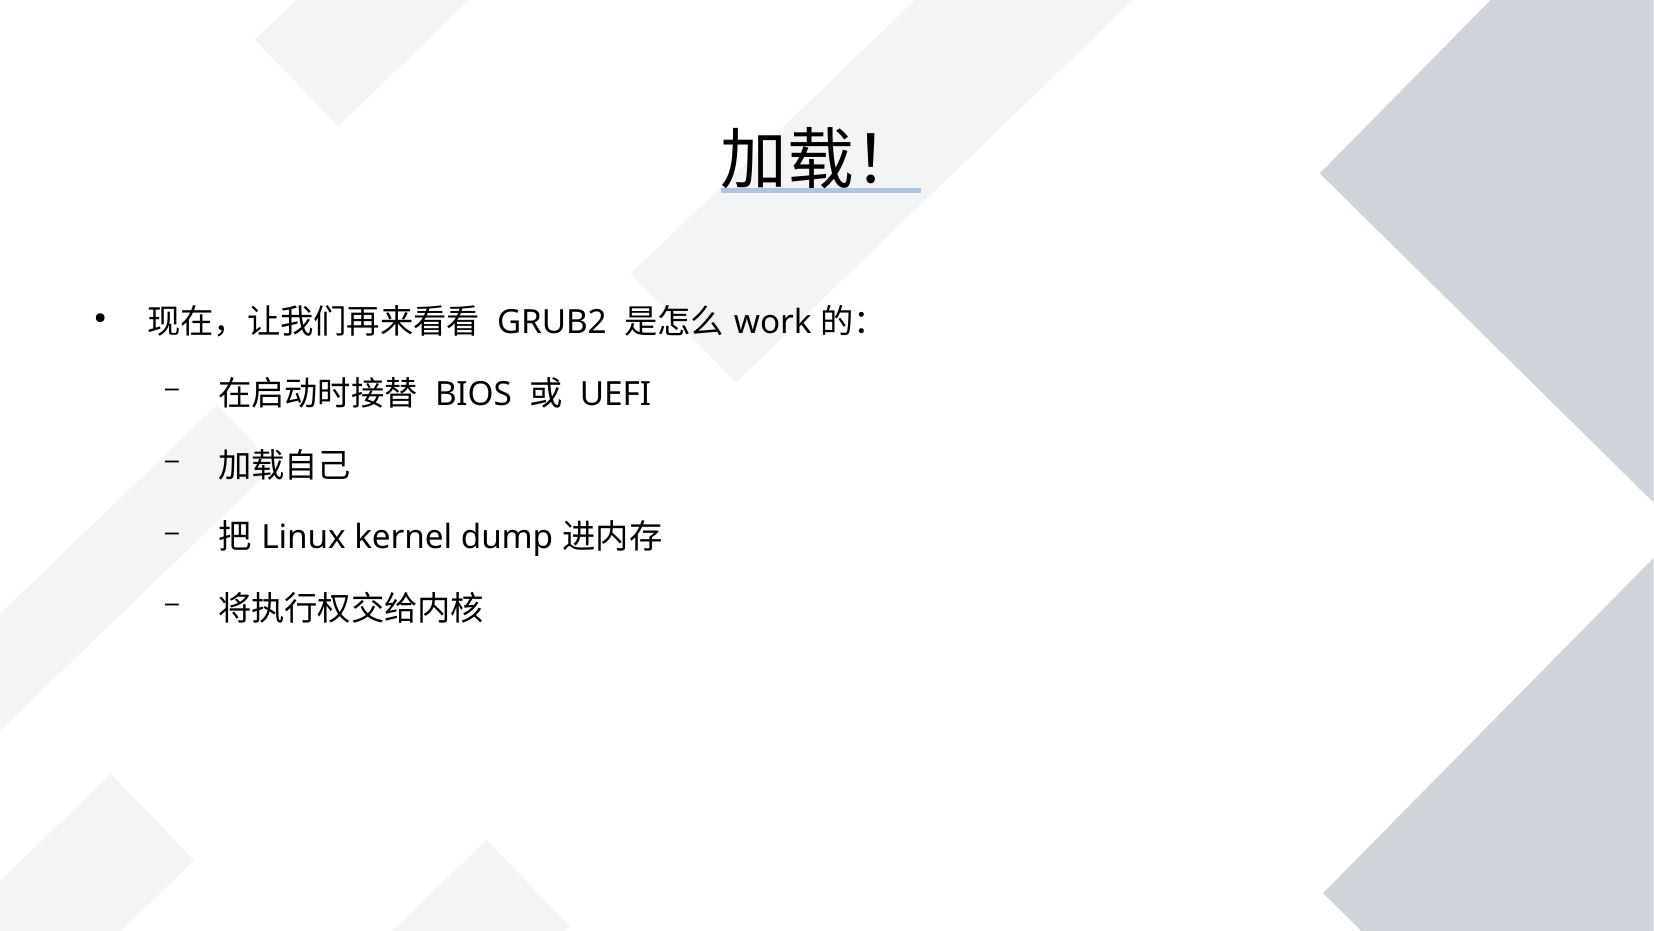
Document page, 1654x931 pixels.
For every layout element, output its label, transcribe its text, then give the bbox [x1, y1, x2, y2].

list 现在，让我们再来看看 GRUB2 是怎么work的： 在启动时接替 BIOS 或 UEFI 加载自己 把Linux kernel dump进内存 将执行权交给内核 [76, 295, 1565, 835]
title 加载！ [76, 76, 1565, 232]
